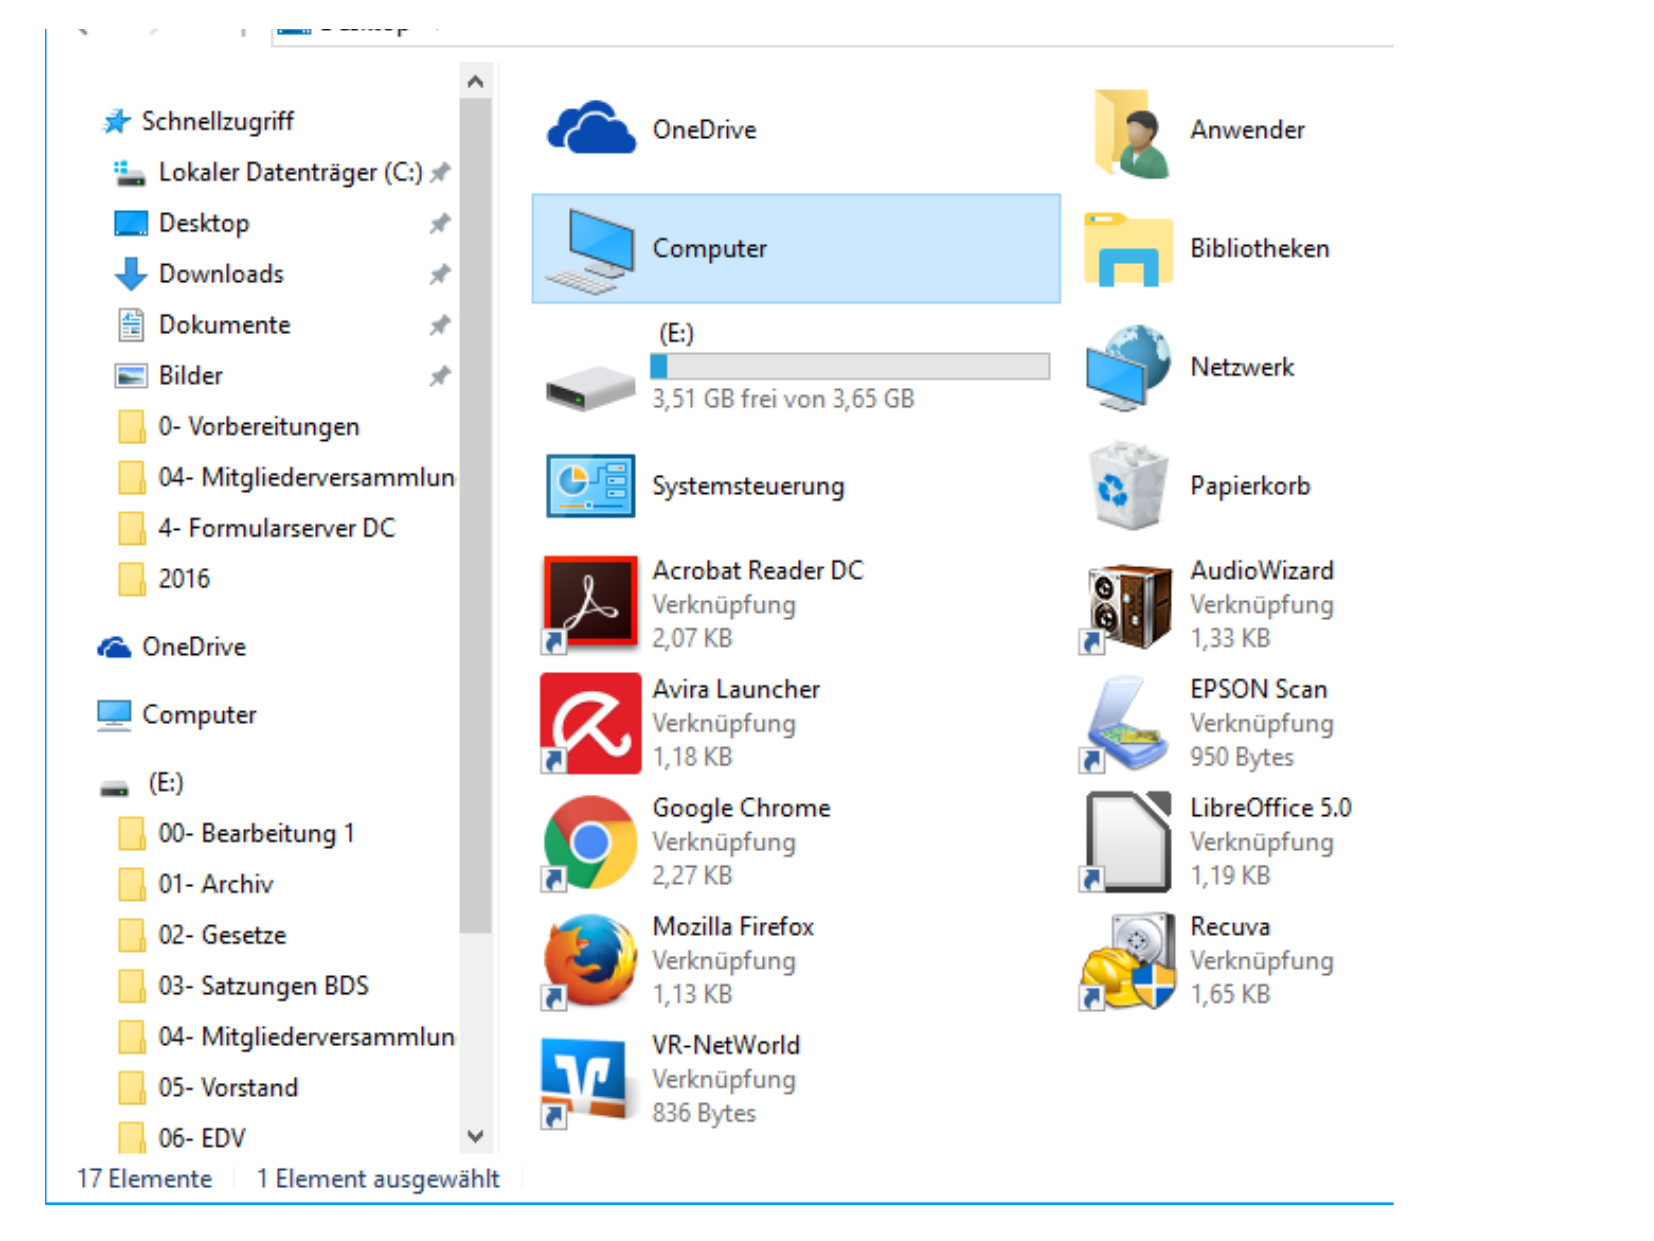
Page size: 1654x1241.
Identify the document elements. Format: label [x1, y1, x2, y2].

picture [45, 29, 1394, 1205]
